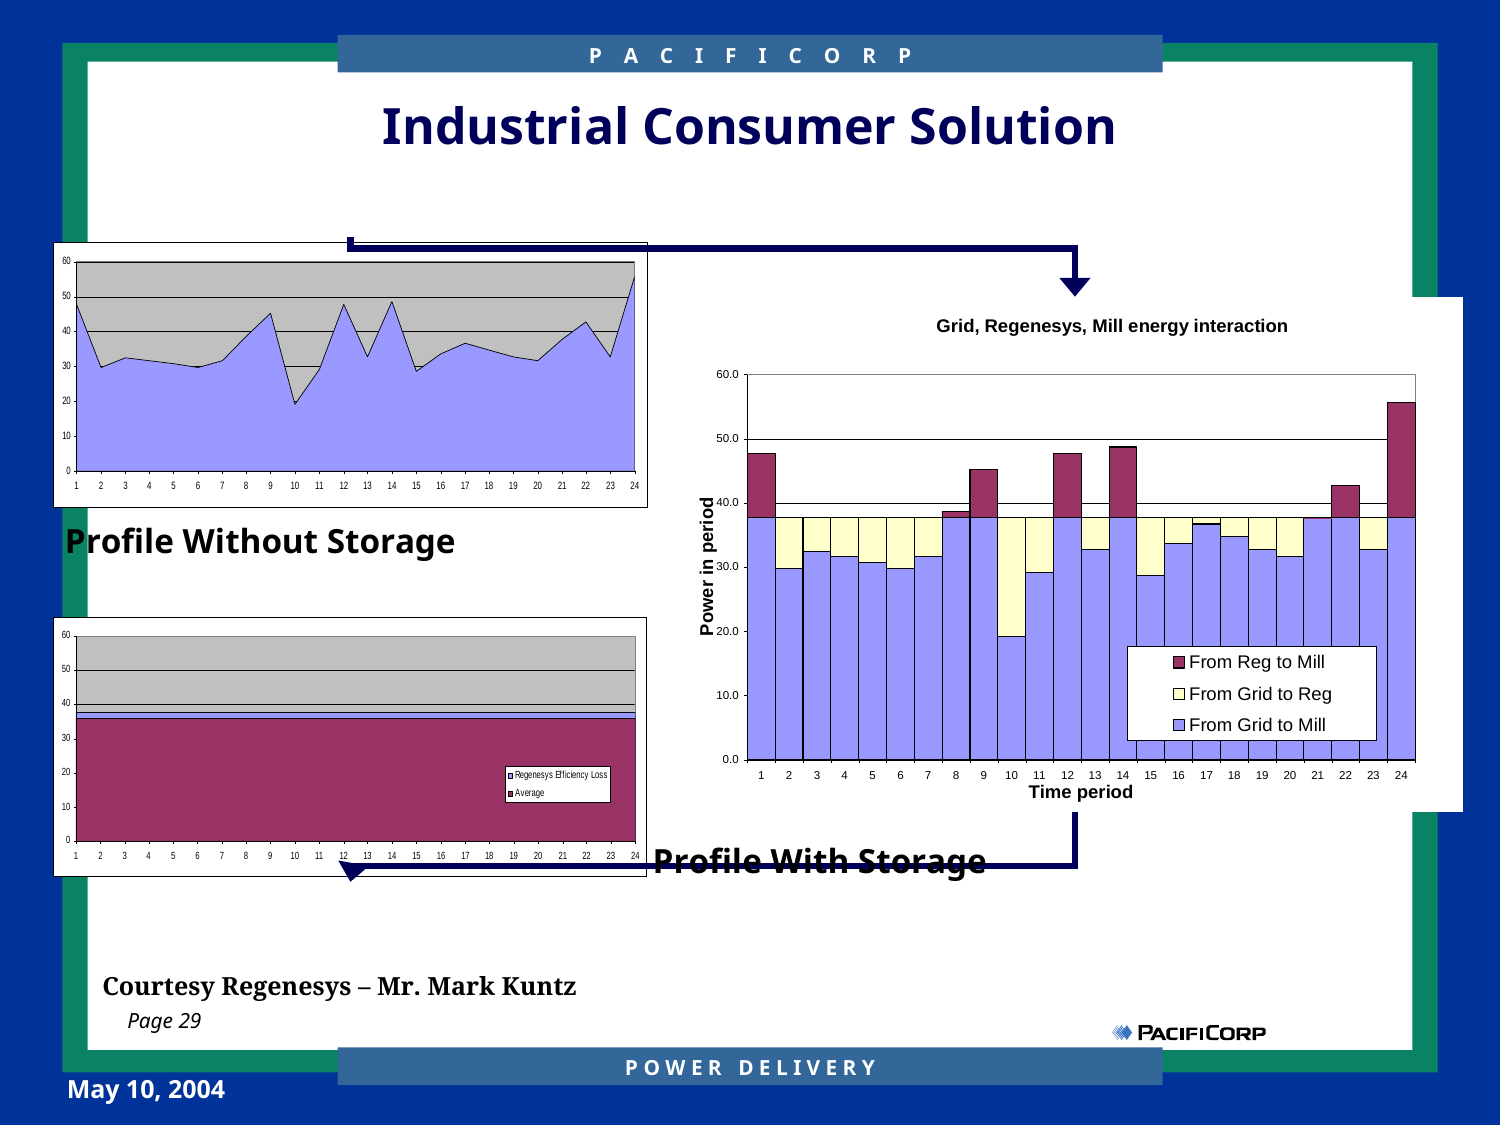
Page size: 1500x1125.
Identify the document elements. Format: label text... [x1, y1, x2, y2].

text_box Profile With Storage [637, 832, 1035, 888]
text_box Profile Without Storage [49, 512, 626, 568]
chart [354, 237, 651, 245]
picture [687, 296, 1463, 813]
chart [50, 612, 651, 882]
chart [50, 237, 651, 513]
text_box Courtesy Regenesys – Mr. Mark Kuntz [87, 962, 813, 1008]
chart [352, 869, 637, 882]
title Industrial Consumer Solution [112, 87, 1388, 163]
